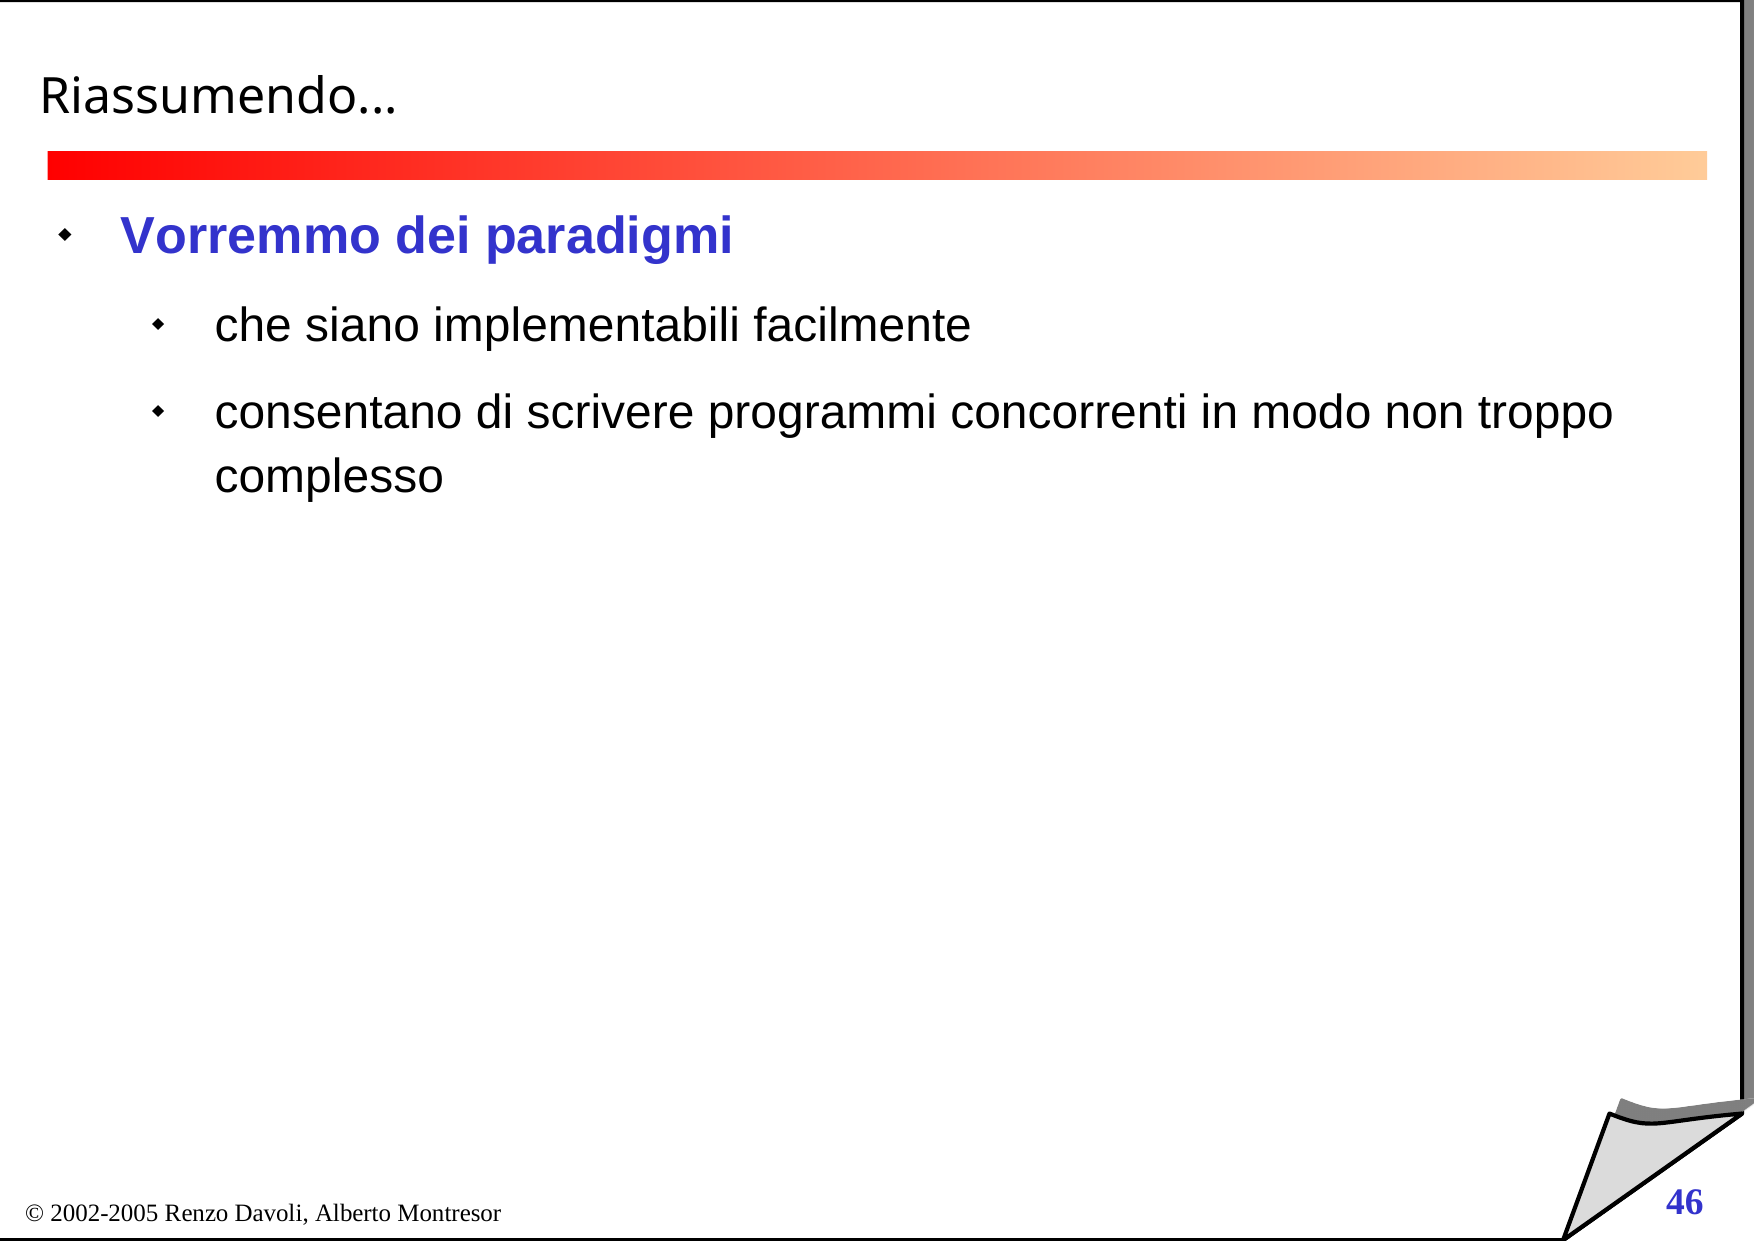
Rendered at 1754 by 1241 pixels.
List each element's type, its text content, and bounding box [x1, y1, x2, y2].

list Vorremmo dei paradigmi che siano implementabili facilmente consentano di scrivere programmi concorrenti in modo non troppo complesso [58, 206, 1696, 815]
title Riassumendo... [39, 49, 1713, 144]
